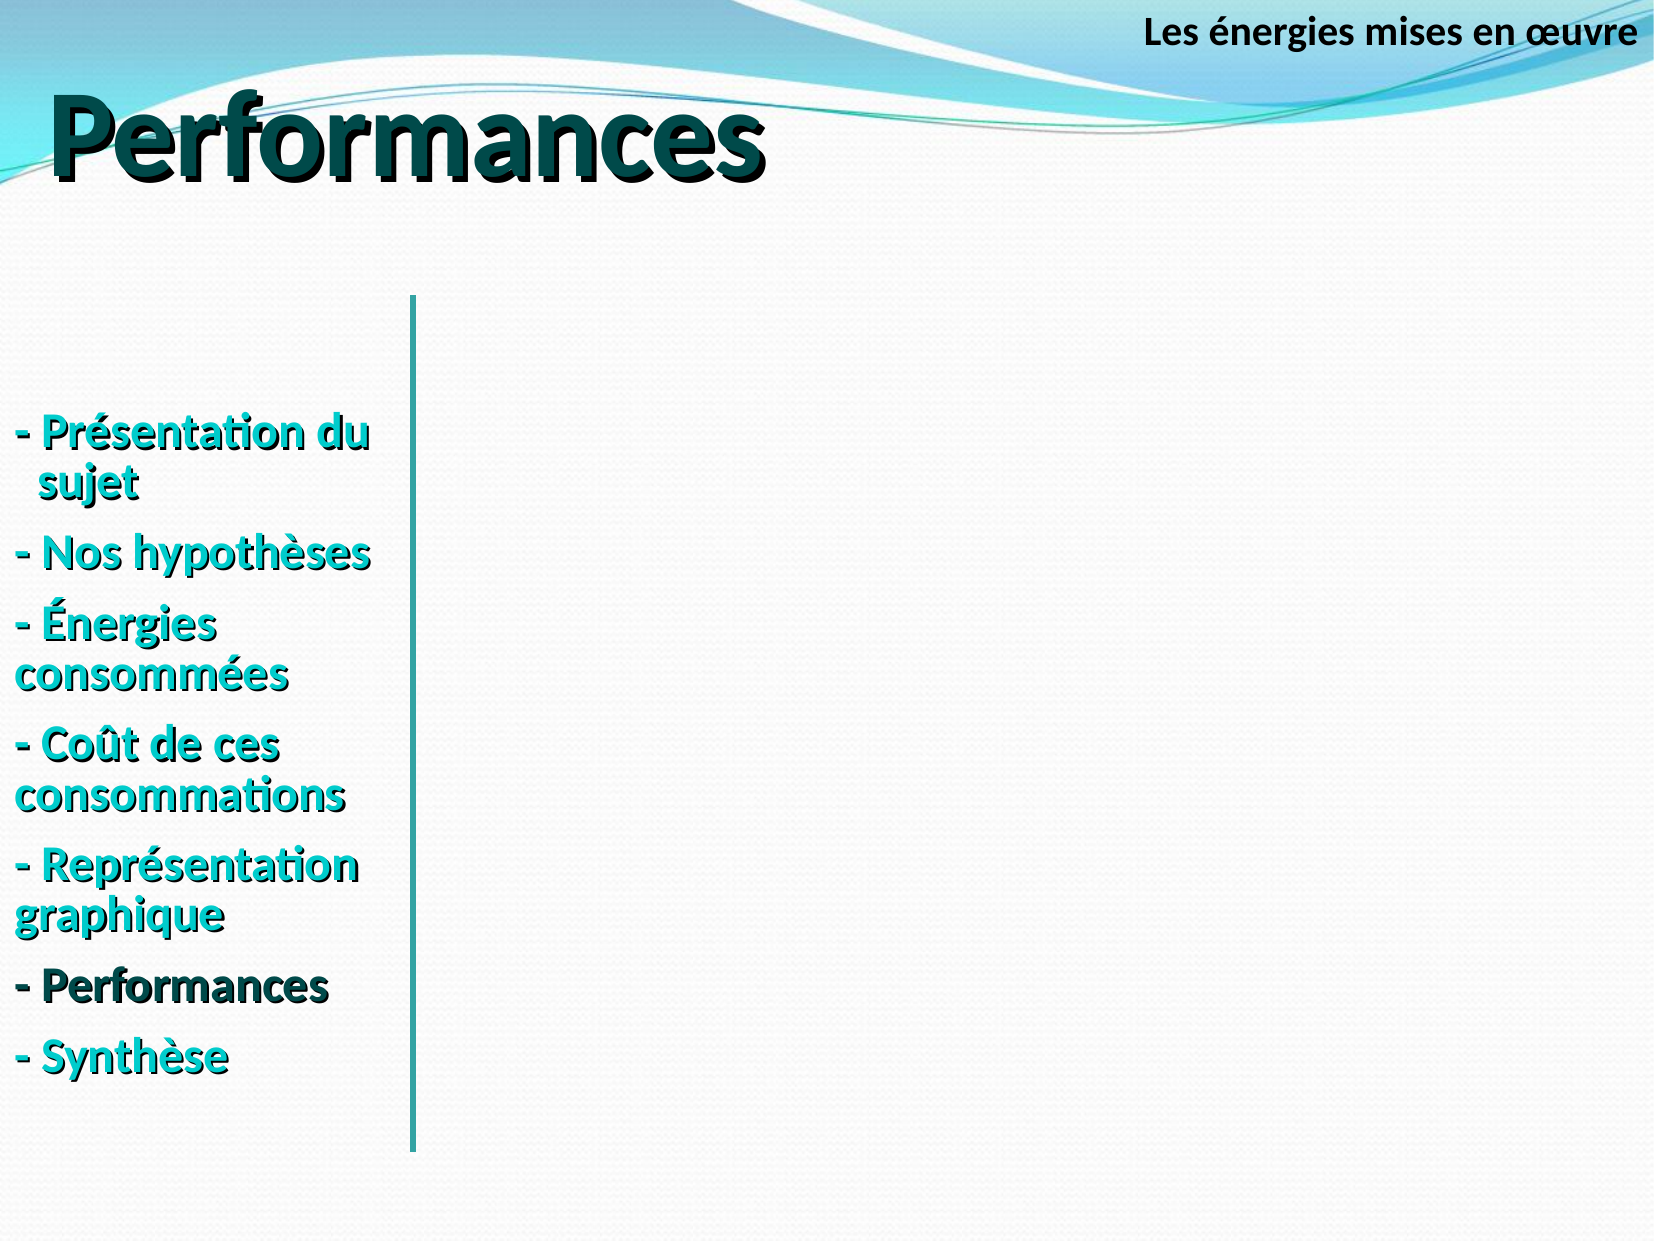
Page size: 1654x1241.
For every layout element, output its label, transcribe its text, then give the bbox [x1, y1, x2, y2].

picture [0, 0, 1654, 1241]
text_box Les énergies mises en œuvre [265, 2, 1654, 69]
text_box Performances [29, 59, 1654, 233]
text_box - Présentation du sujet - Nos hypothèses - Énergies consommées - Coût de ces consommations - Représentation graphique - Performances - Synthèse [0, 291, 414, 1205]
